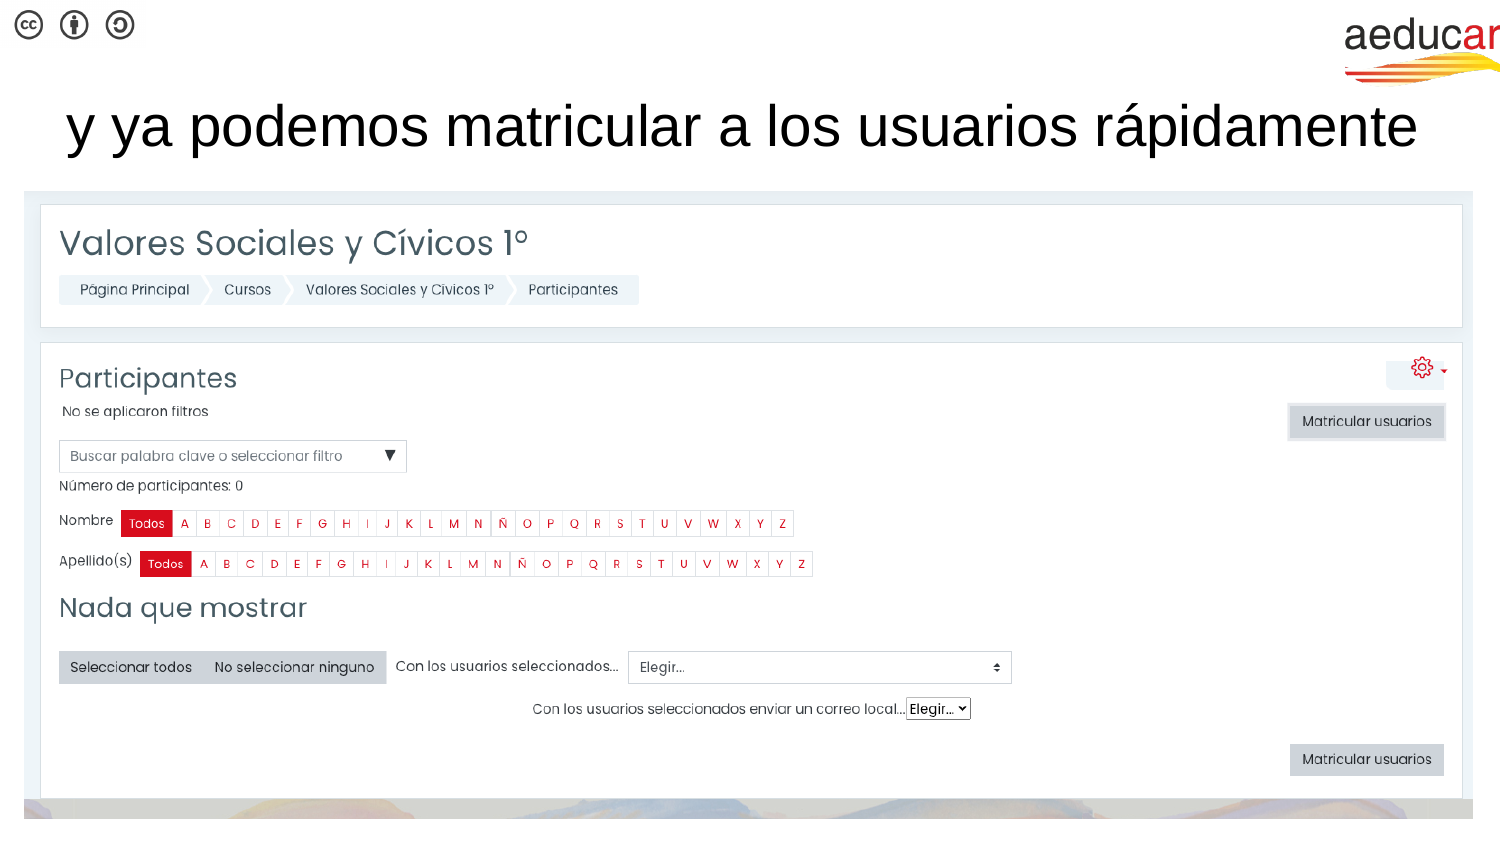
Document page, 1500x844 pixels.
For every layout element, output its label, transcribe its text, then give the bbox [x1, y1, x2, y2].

title y ya podemos matricular a los usuarios rápidamente [51, 72, 1449, 167]
picture [0, 0, 146, 48]
picture [24, 191, 1473, 819]
picture [1344, 0, 1500, 104]
